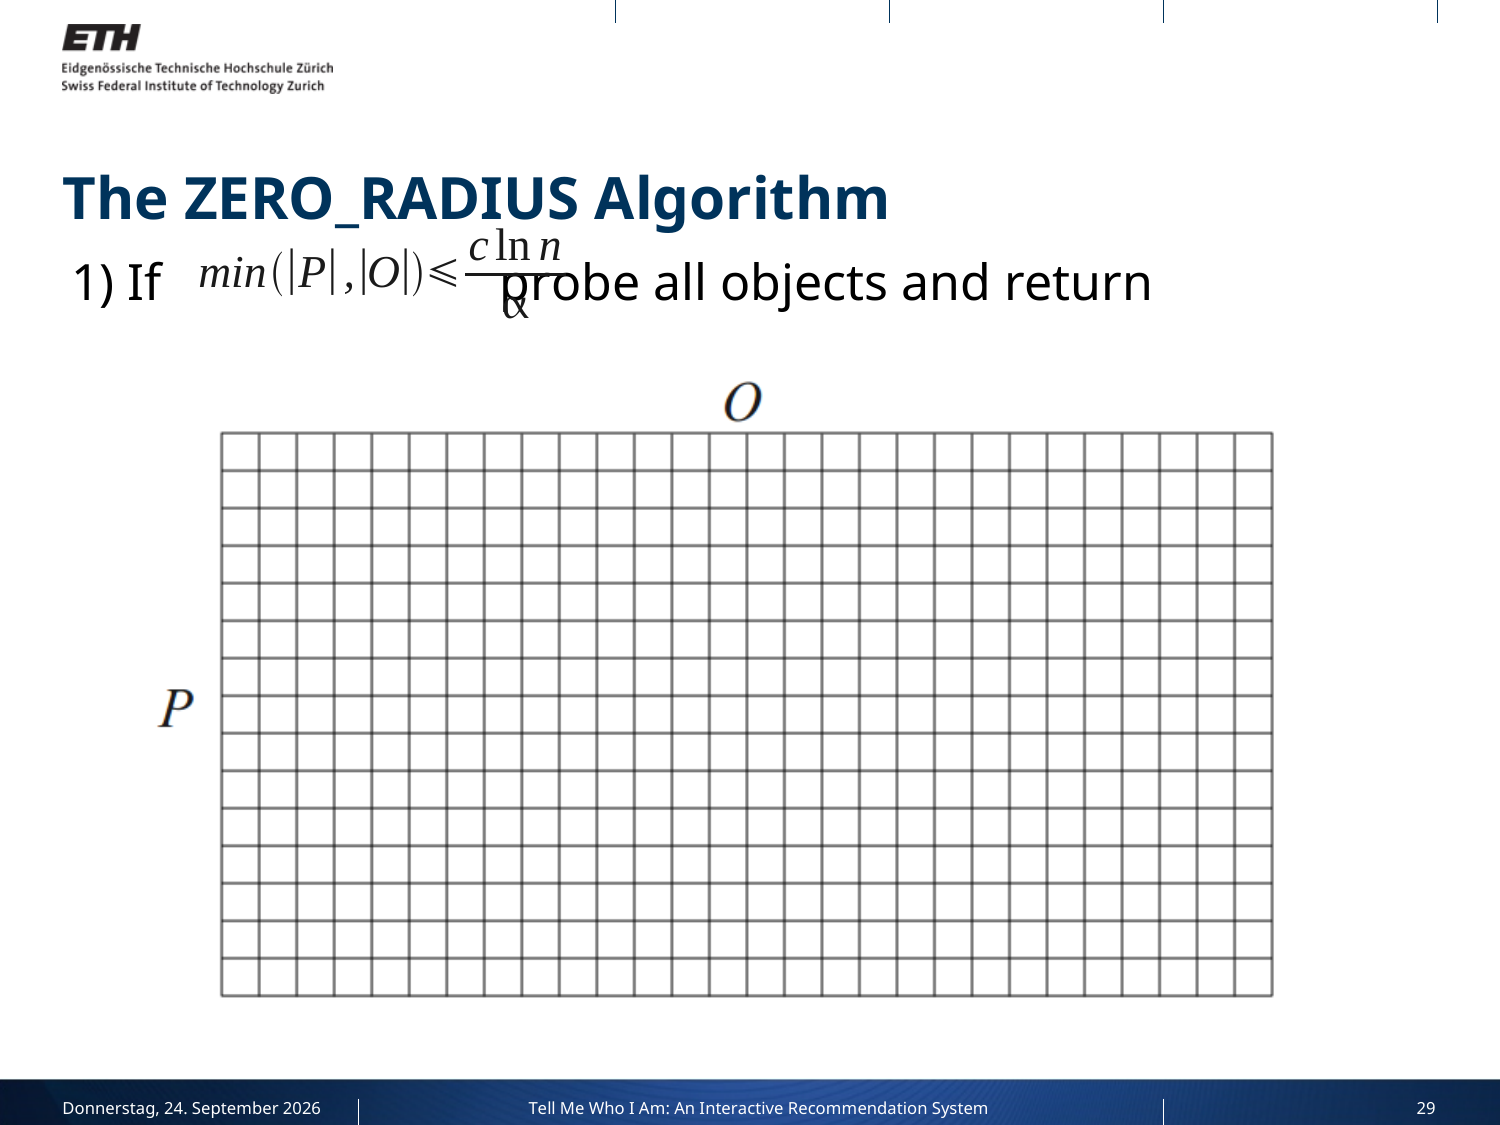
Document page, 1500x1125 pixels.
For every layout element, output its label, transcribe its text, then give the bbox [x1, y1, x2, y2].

title The ZERO_RADIUS Algorithm [62, 157, 1438, 296]
list 1) If probe all objects and return [71, 246, 1447, 341]
picture [150, 363, 1313, 1032]
picture [62, 24, 333, 94]
chart [190, 220, 574, 329]
picture [0, 1078, 1500, 1125]
